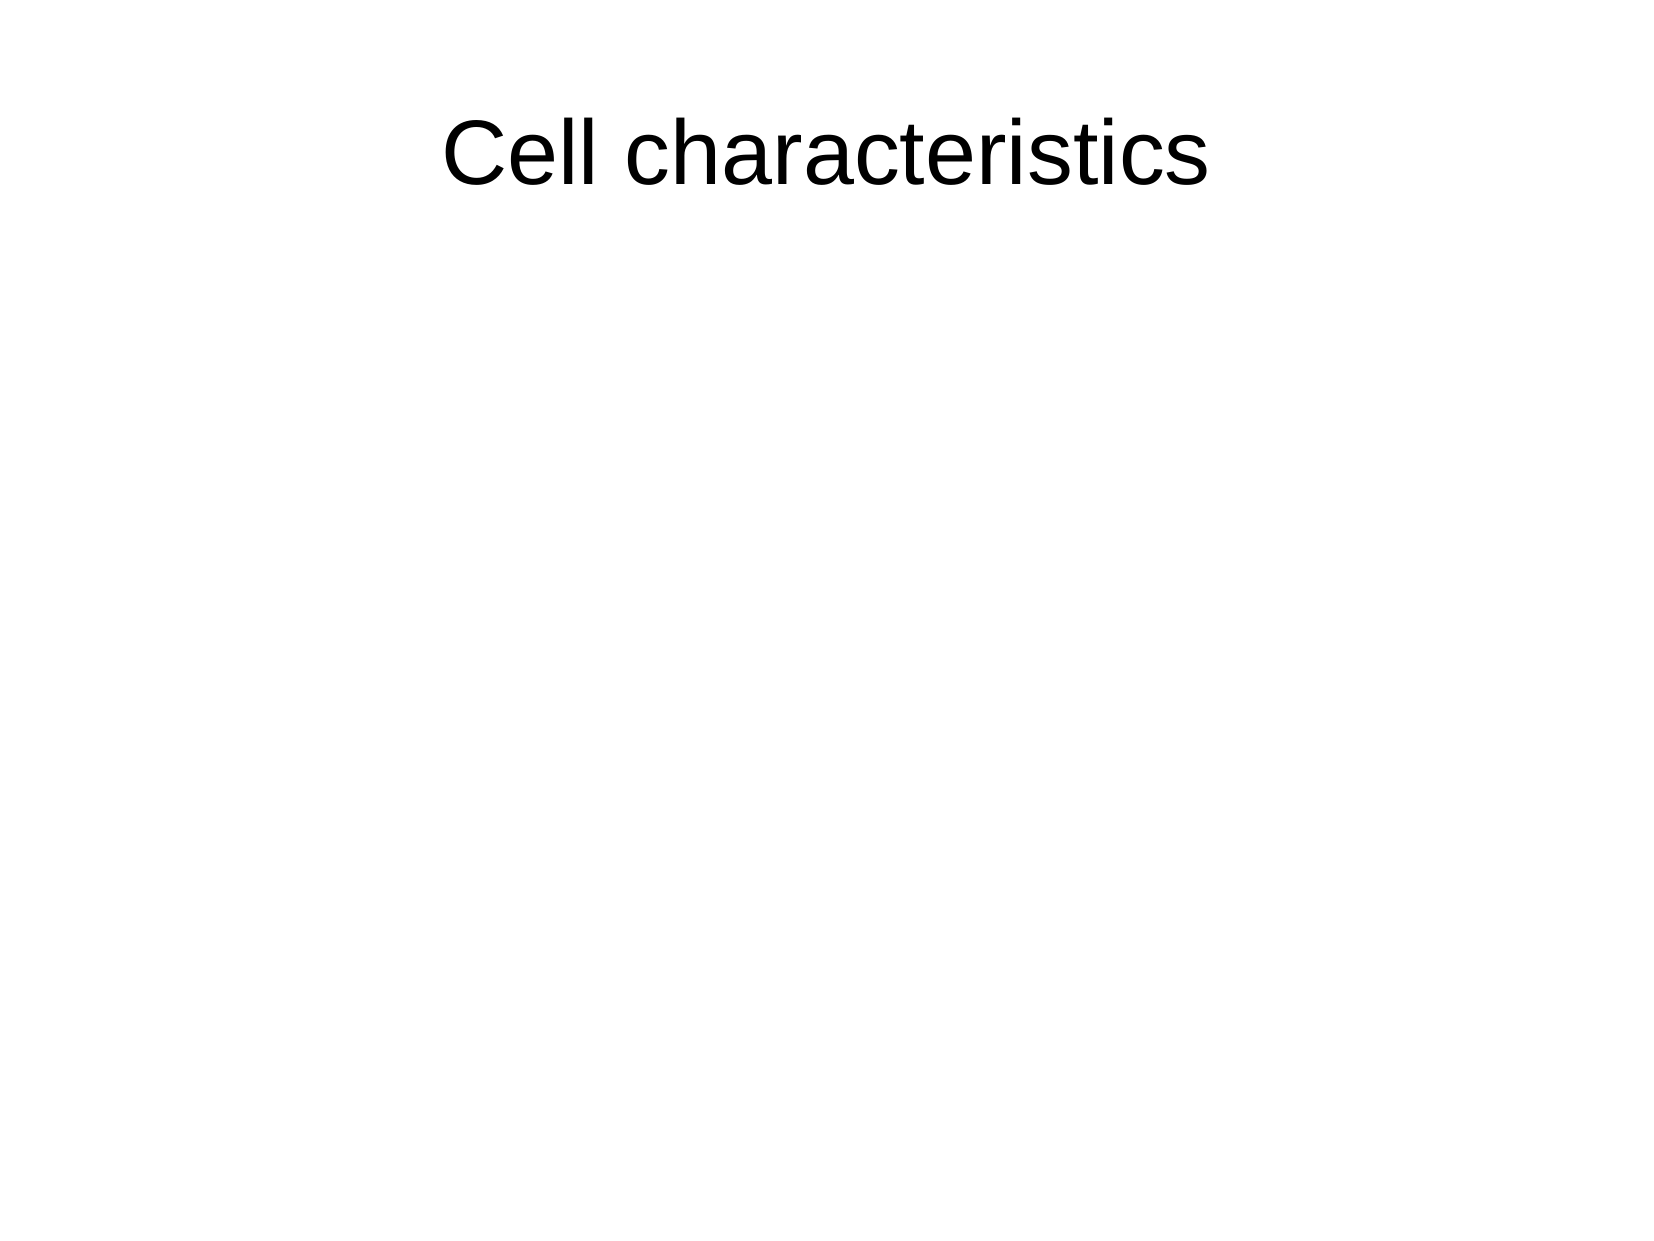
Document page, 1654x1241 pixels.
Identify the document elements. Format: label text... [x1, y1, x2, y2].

title Cell characteristics [82, 49, 1571, 257]
